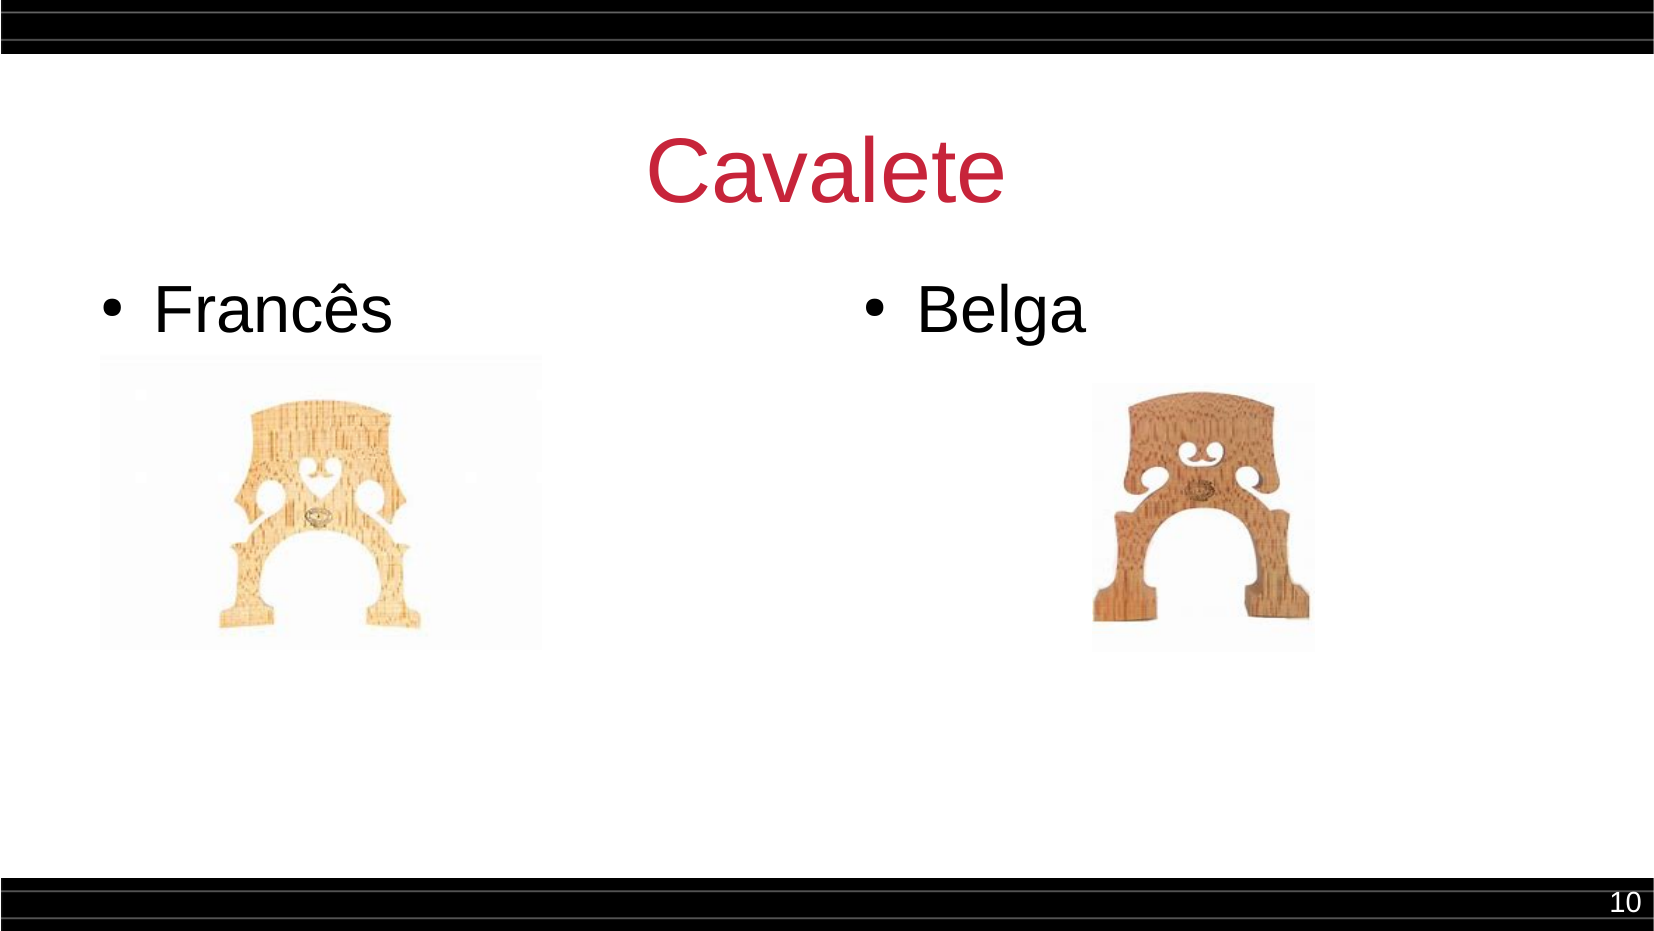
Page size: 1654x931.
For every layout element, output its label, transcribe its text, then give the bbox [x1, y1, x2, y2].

title Cavalete [82, 92, 1571, 249]
picture [1, 0, 1654, 54]
picture [1092, 383, 1315, 652]
picture [100, 354, 542, 650]
list Belga [845, 271, 1572, 758]
picture [1, 878, 1654, 931]
list Francês [82, 271, 809, 758]
